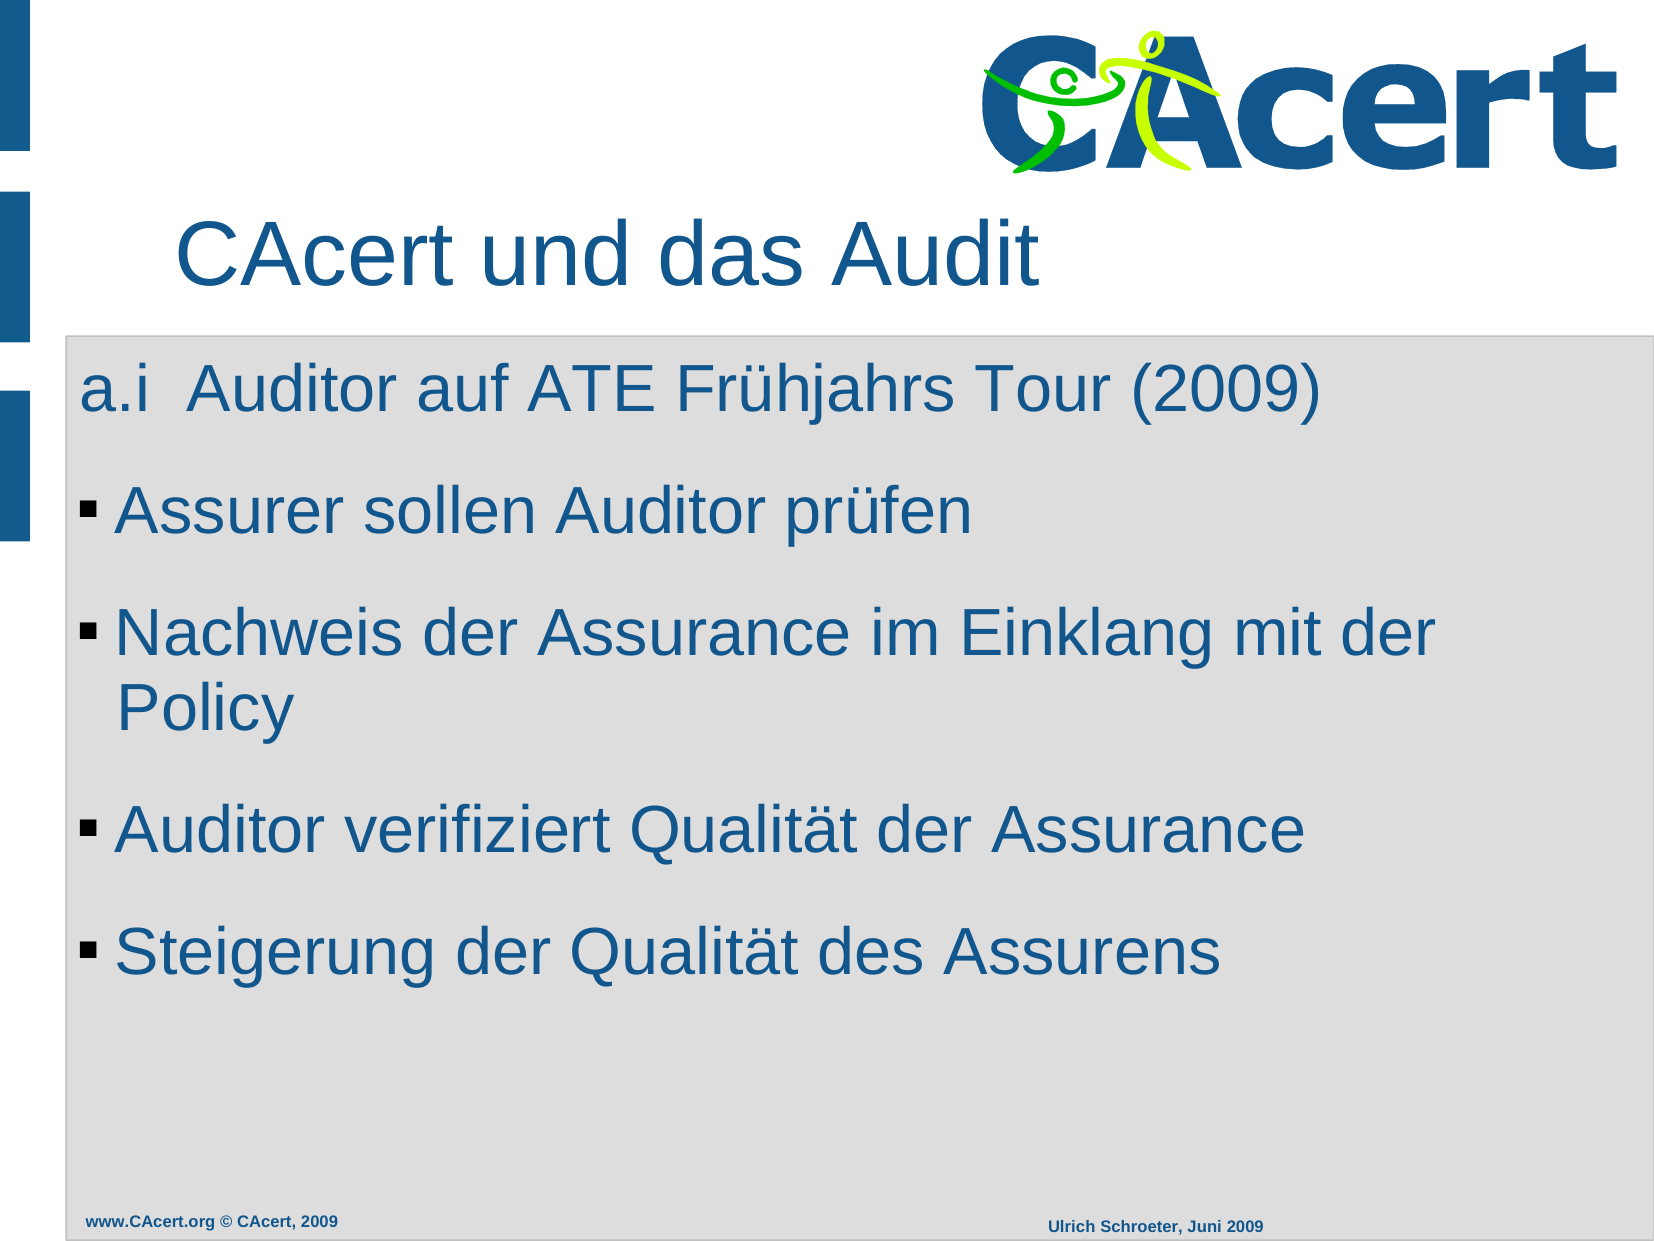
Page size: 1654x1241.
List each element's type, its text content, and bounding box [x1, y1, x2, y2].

text_box CAcert und das Audit [118, 195, 1046, 313]
text_box a.i Auditor auf ATE Frühjahrs Tour (2009) Assurer sollen Auditor prüfen Nachweis der Assurance im Einklang mit der Policy Auditor verifiziert Qualität der Assurance Steigerung der Qualität des Assurens [64, 343, 1453, 997]
